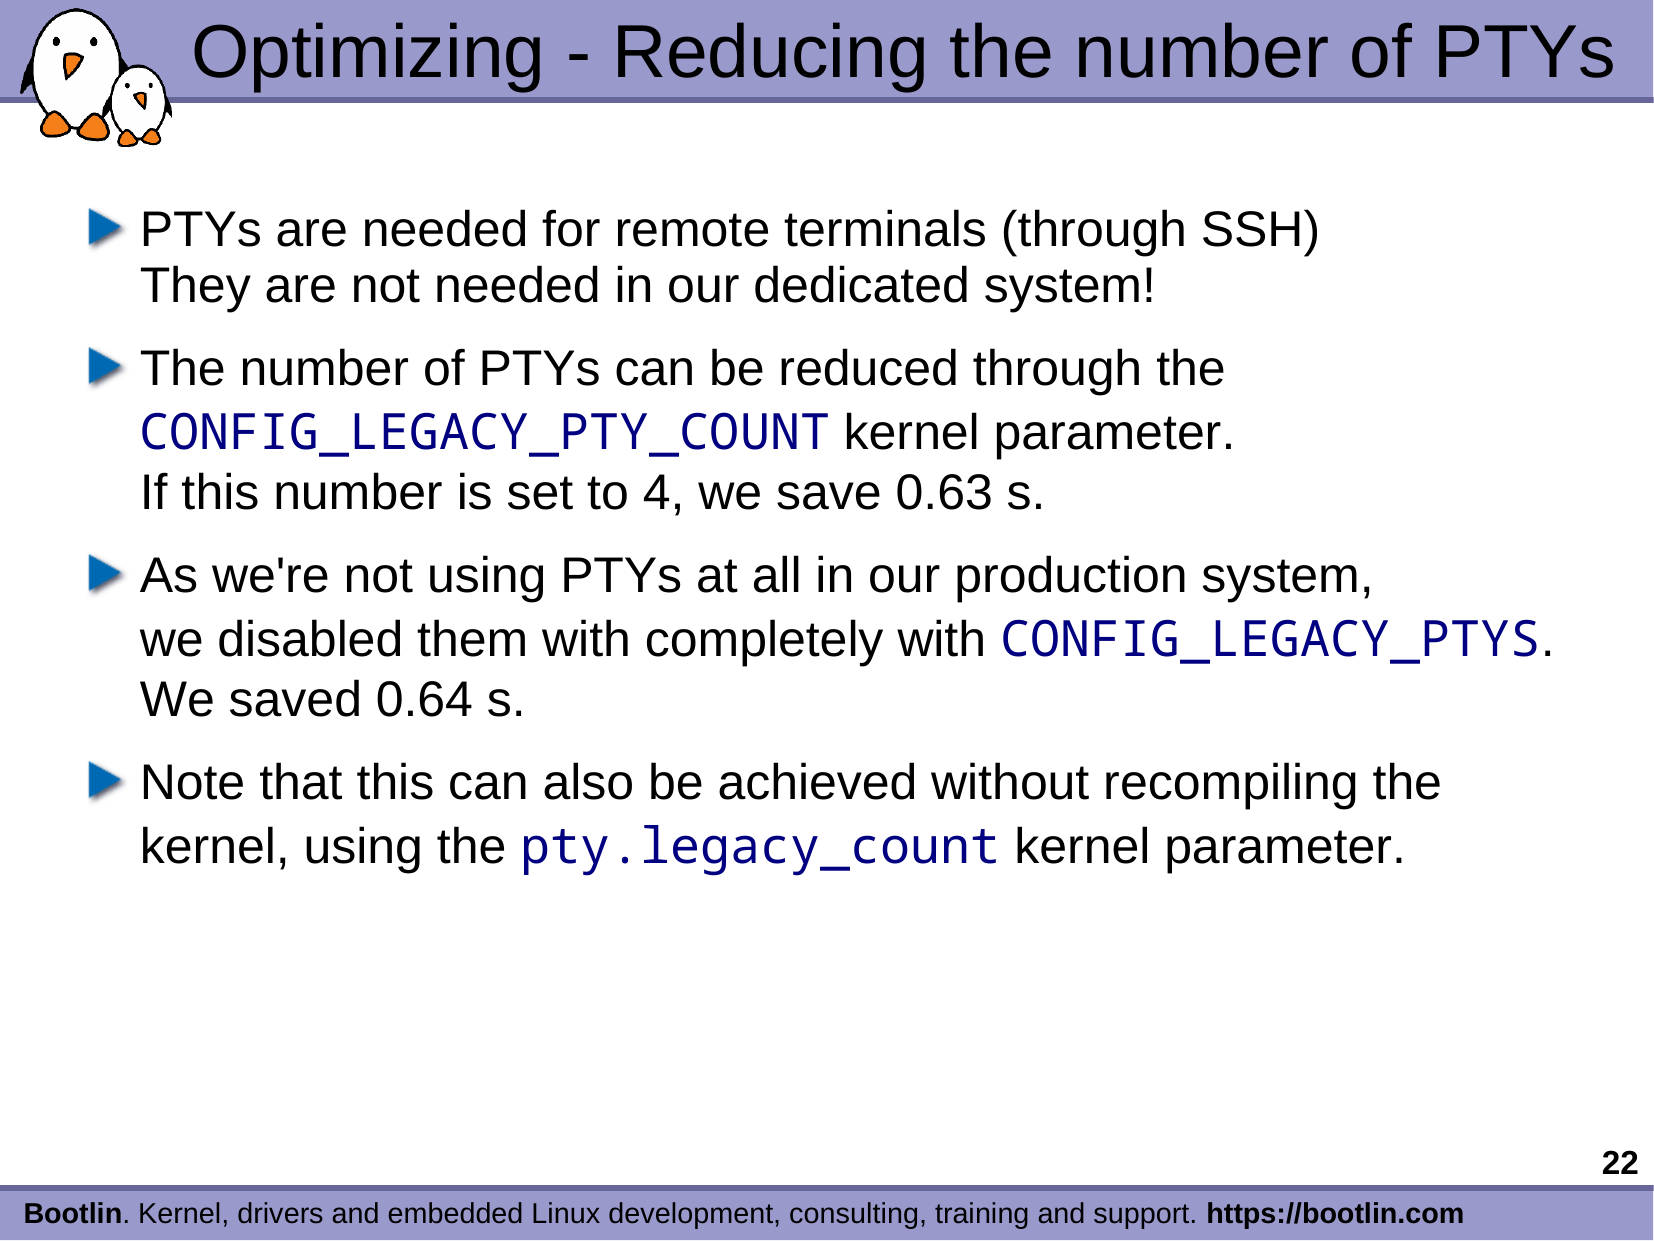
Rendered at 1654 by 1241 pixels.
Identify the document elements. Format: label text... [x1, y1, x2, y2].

title Optimizing - Reducing the number of PTYs [178, 4, 1631, 98]
picture [20, 8, 172, 147]
list PTYs are needed for remote terminals (through SSH) They are not needed in our dedicated system! The number of PTYs can be reduced through the CONFIG_LEGACY_PTY_COUNT kernel parameter. If this number is set to 4, we save 0.63 s. As we're not using PTYs at all in our production system, we disabled them with completely with CONFIG_LEGACY_PTYS. We saved 0.64 s. Note that this can also be achieved without recompiling the kernel, using the pty.legacy_count kernel parameter. [68, 201, 1592, 1118]
